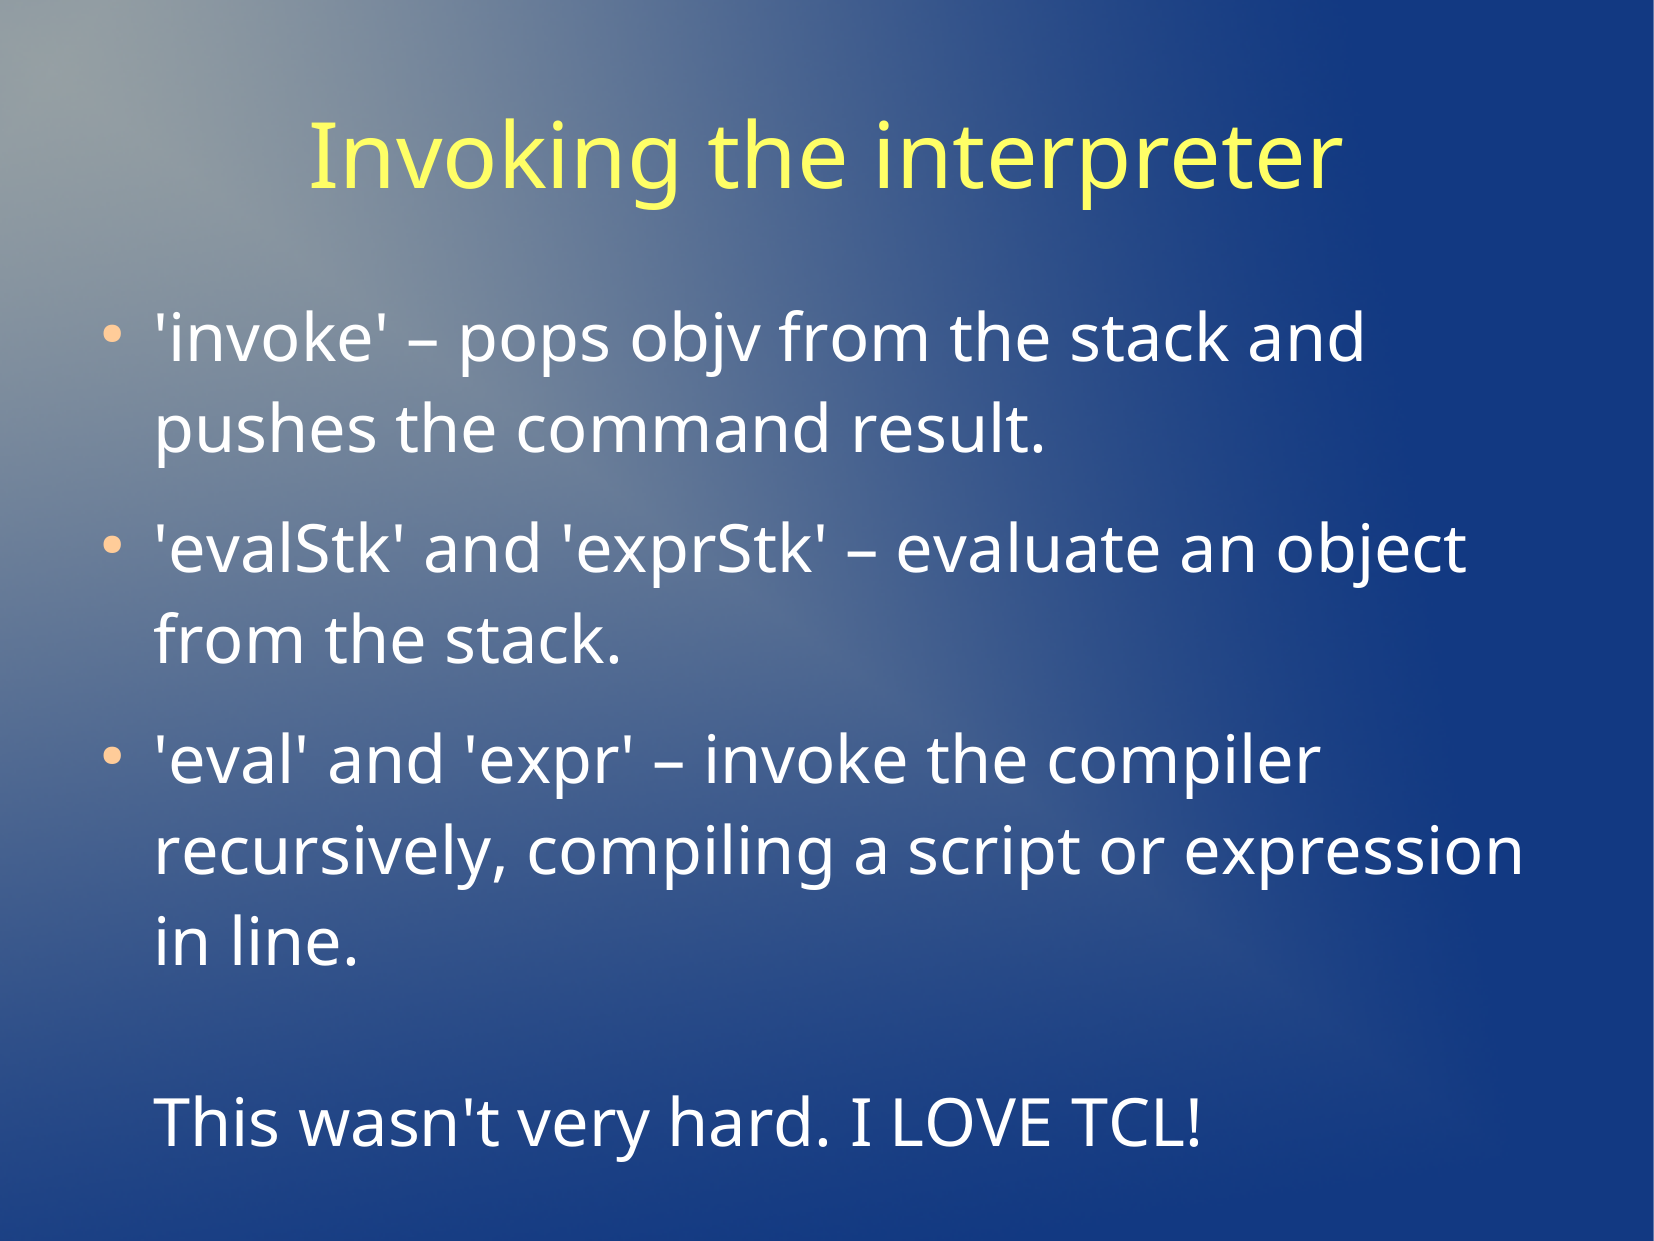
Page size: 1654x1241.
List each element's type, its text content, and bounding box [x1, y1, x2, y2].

title Invoking the interpreter [82, 56, 1571, 250]
list 'invoke' – pops objv from the stack and pushes the command result. 'evalStk' and 'exprStk' – evaluate an object from the stack. 'eval' and 'expr' – invoke the compiler recursively, compiling a script or expression in line. This wasn't very hard. I LOVE TCL! [82, 290, 1571, 1094]
picture [0, 0, 1654, 1241]
